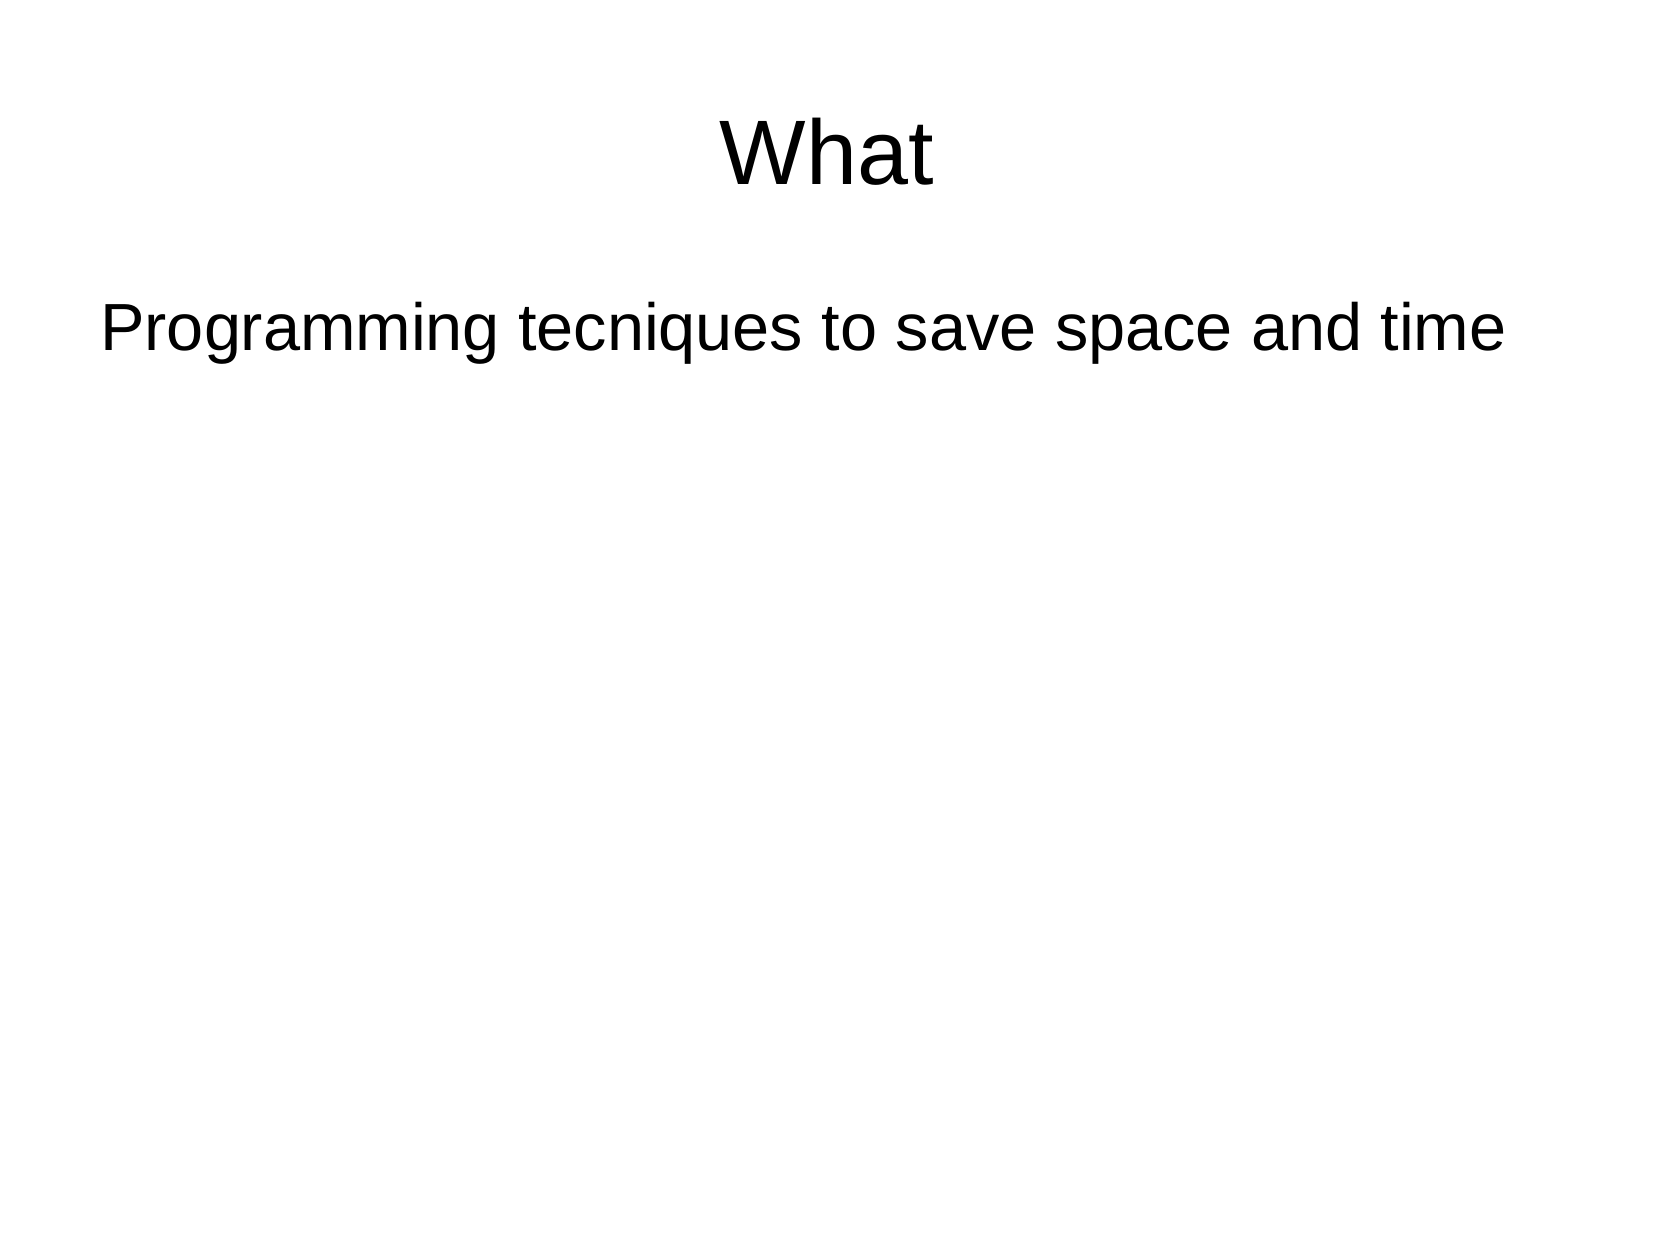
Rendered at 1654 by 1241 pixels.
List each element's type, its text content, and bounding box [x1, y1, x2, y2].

list Programming tecniques to save space and time [82, 290, 1571, 1109]
title What [82, 49, 1571, 257]
